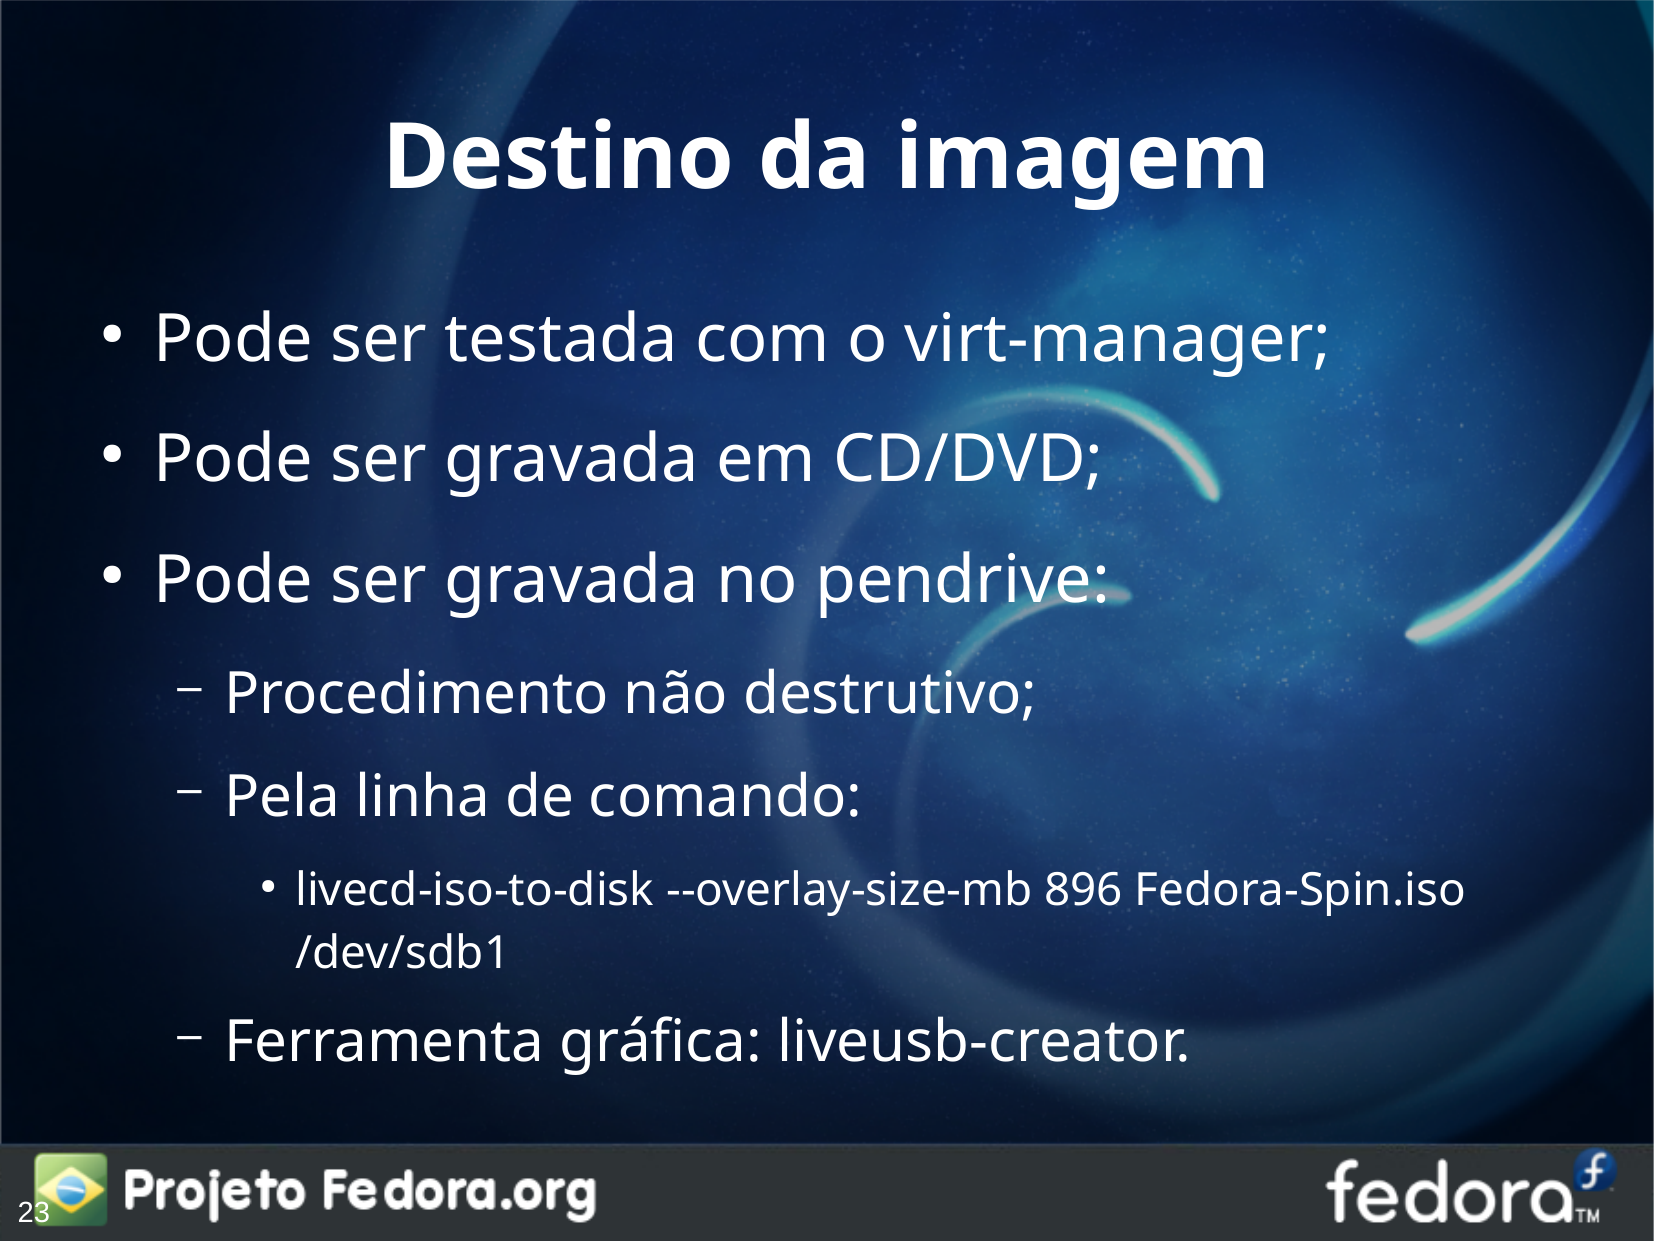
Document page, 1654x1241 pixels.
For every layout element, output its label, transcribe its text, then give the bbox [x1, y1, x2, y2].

title Destino da imagem [82, 49, 1571, 257]
picture [0, 0, 1654, 1241]
list Pode ser testada com o virt-manager; Pode ser gravada em CD/DVD; Pode ser gravada no pendrive: Procedimento não destrutivo; Pela linha de comando: livecd-iso-to-disk --overlay-size-mb 896 Fedora-Spin.iso /dev/sdb1 Ferramenta gráfica: liveusb-creator. [82, 290, 1571, 1123]
